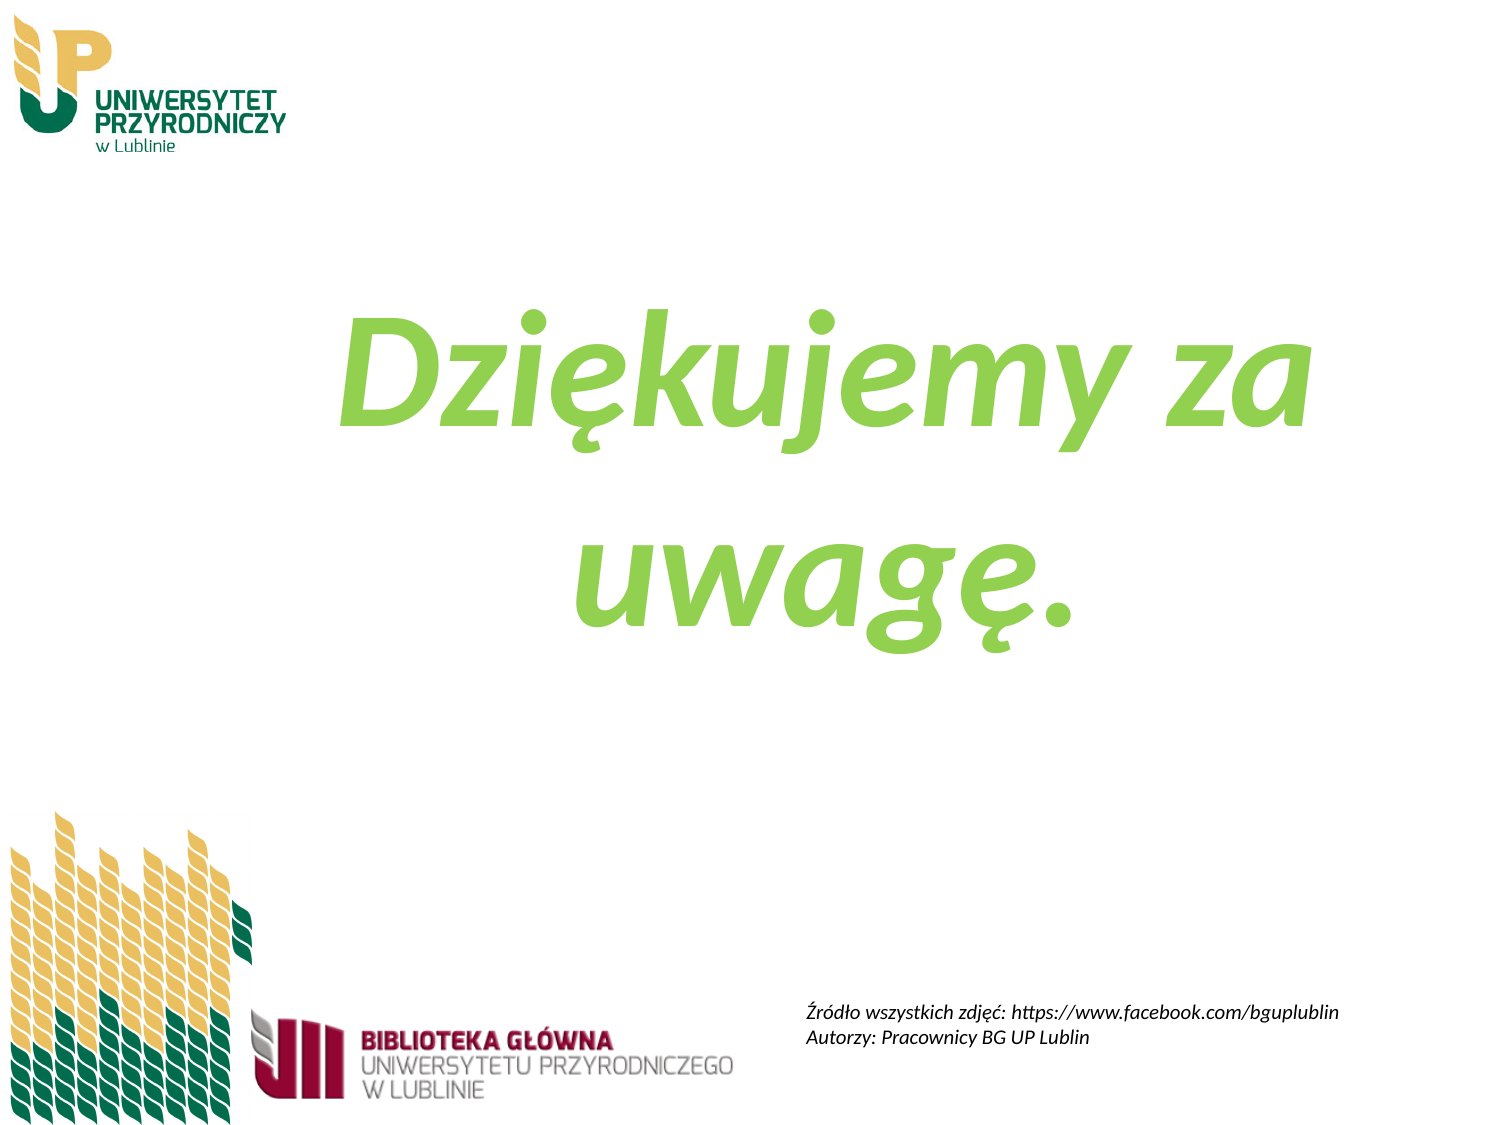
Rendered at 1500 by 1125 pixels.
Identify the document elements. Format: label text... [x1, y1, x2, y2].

picture [9, 811, 739, 1125]
text_box Dziękujemy za uwagę. [268, 252, 1387, 672]
picture [14, 0, 1387, 189]
text_box Źródło wszystkich zdjęć: https://www.facebook.com/bguplublin Autorzy: Pracownicy BG UP Lublin [791, 990, 1387, 1057]
